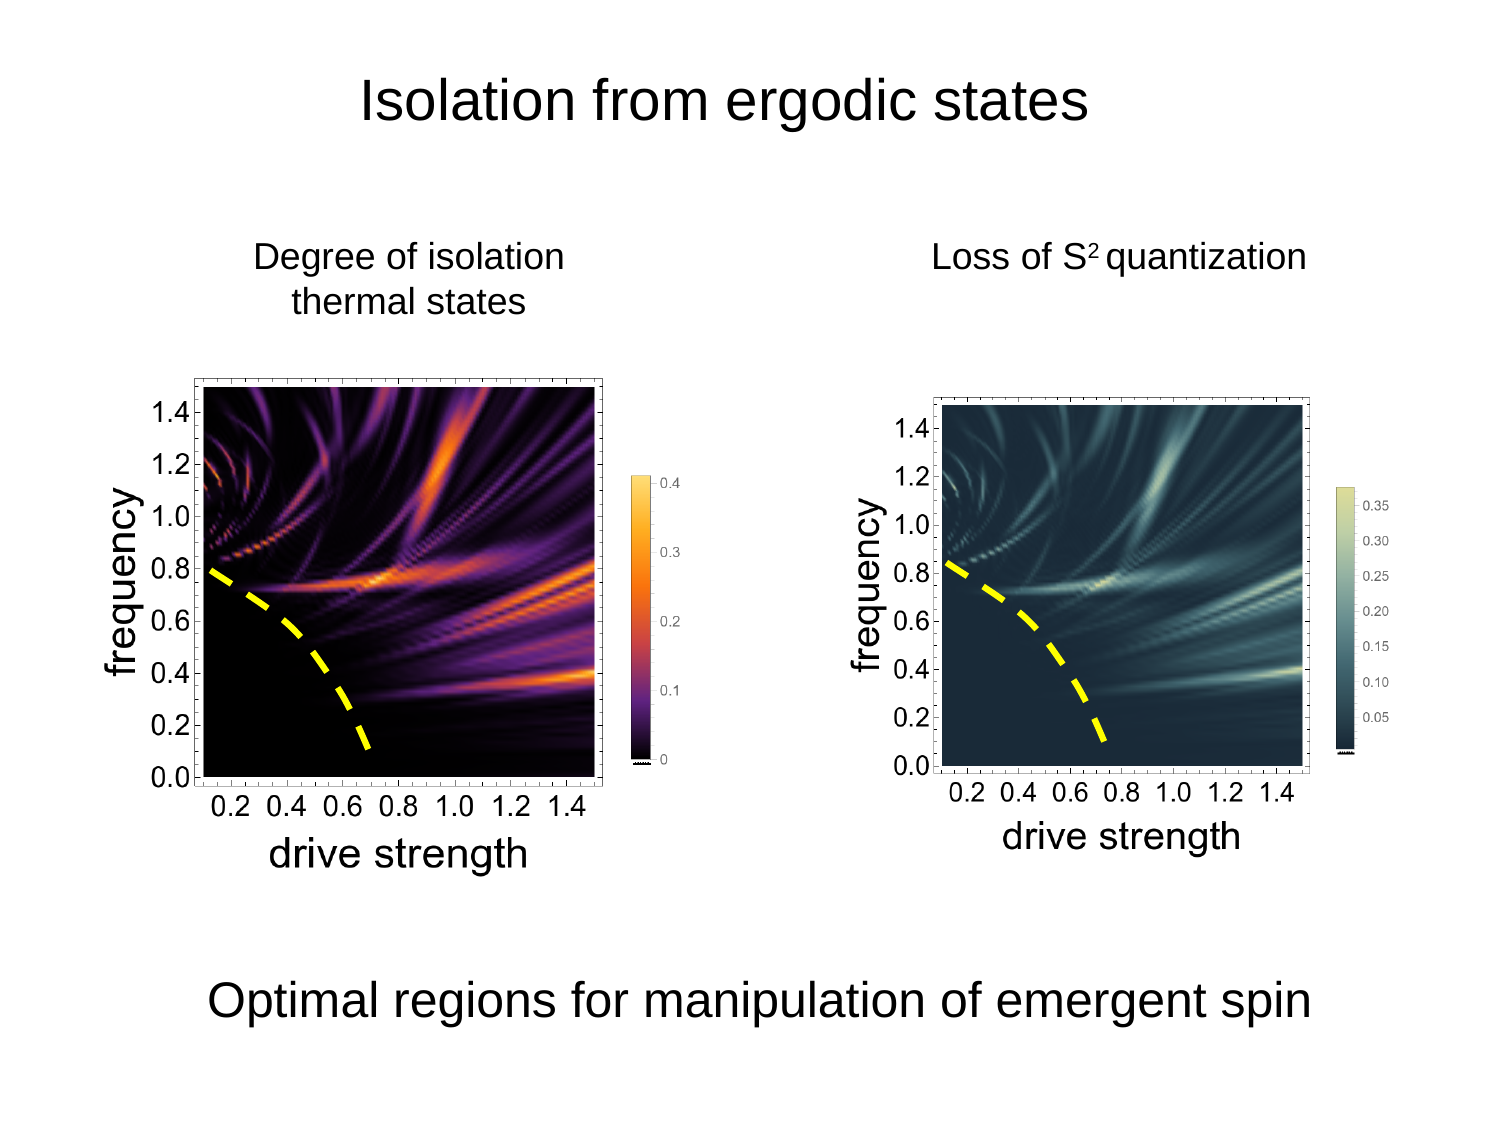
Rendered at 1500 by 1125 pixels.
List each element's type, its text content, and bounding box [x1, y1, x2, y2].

text_box Loss of S2 quantization [867, 217, 1371, 324]
text_box Degree of isolation thermal states [188, 217, 630, 324]
title Optimal regions for manipulation of emergent spin [76, 952, 1444, 1078]
picture [95, 368, 686, 882]
picture [842, 385, 1397, 865]
title Isolation from ergodic states [344, 47, 1142, 173]
